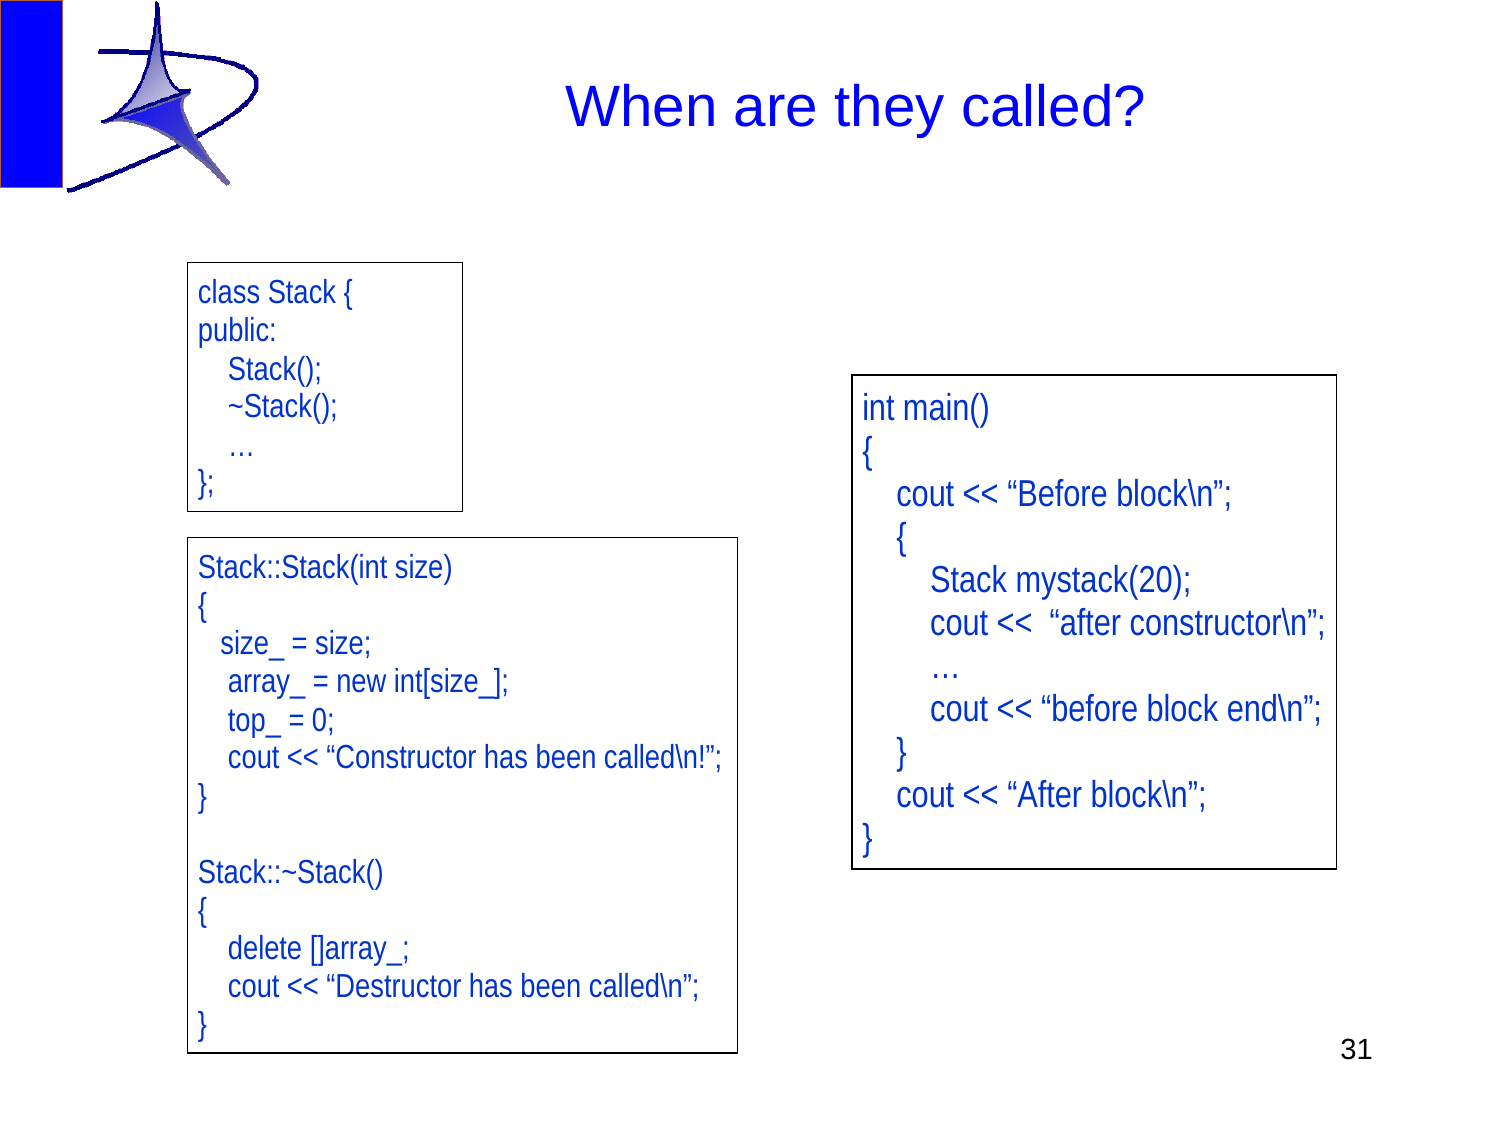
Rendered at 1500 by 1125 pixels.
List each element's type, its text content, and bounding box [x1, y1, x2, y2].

picture [62, 0, 263, 197]
text_box Stack::Stack(int size) { size_ = size; array_ = new int[size_]; top_ = 0; cout << “Constructor has been called\n!”; } Stack::~Stack() { delete []array_; cout << “Destructor has been called\n”; } [187, 537, 738, 1053]
text_box class Stack { public: Stack(); ~Stack(); … }; [187, 262, 463, 512]
text_box int main() { cout << “Before block\n”; { Stack mystack(20); cout << “after constructor\n”; … cout << “before block end\n”; } cout << “After block\n”; } [851, 374, 1337, 869]
title When are they called? [262, 24, 1450, 188]
